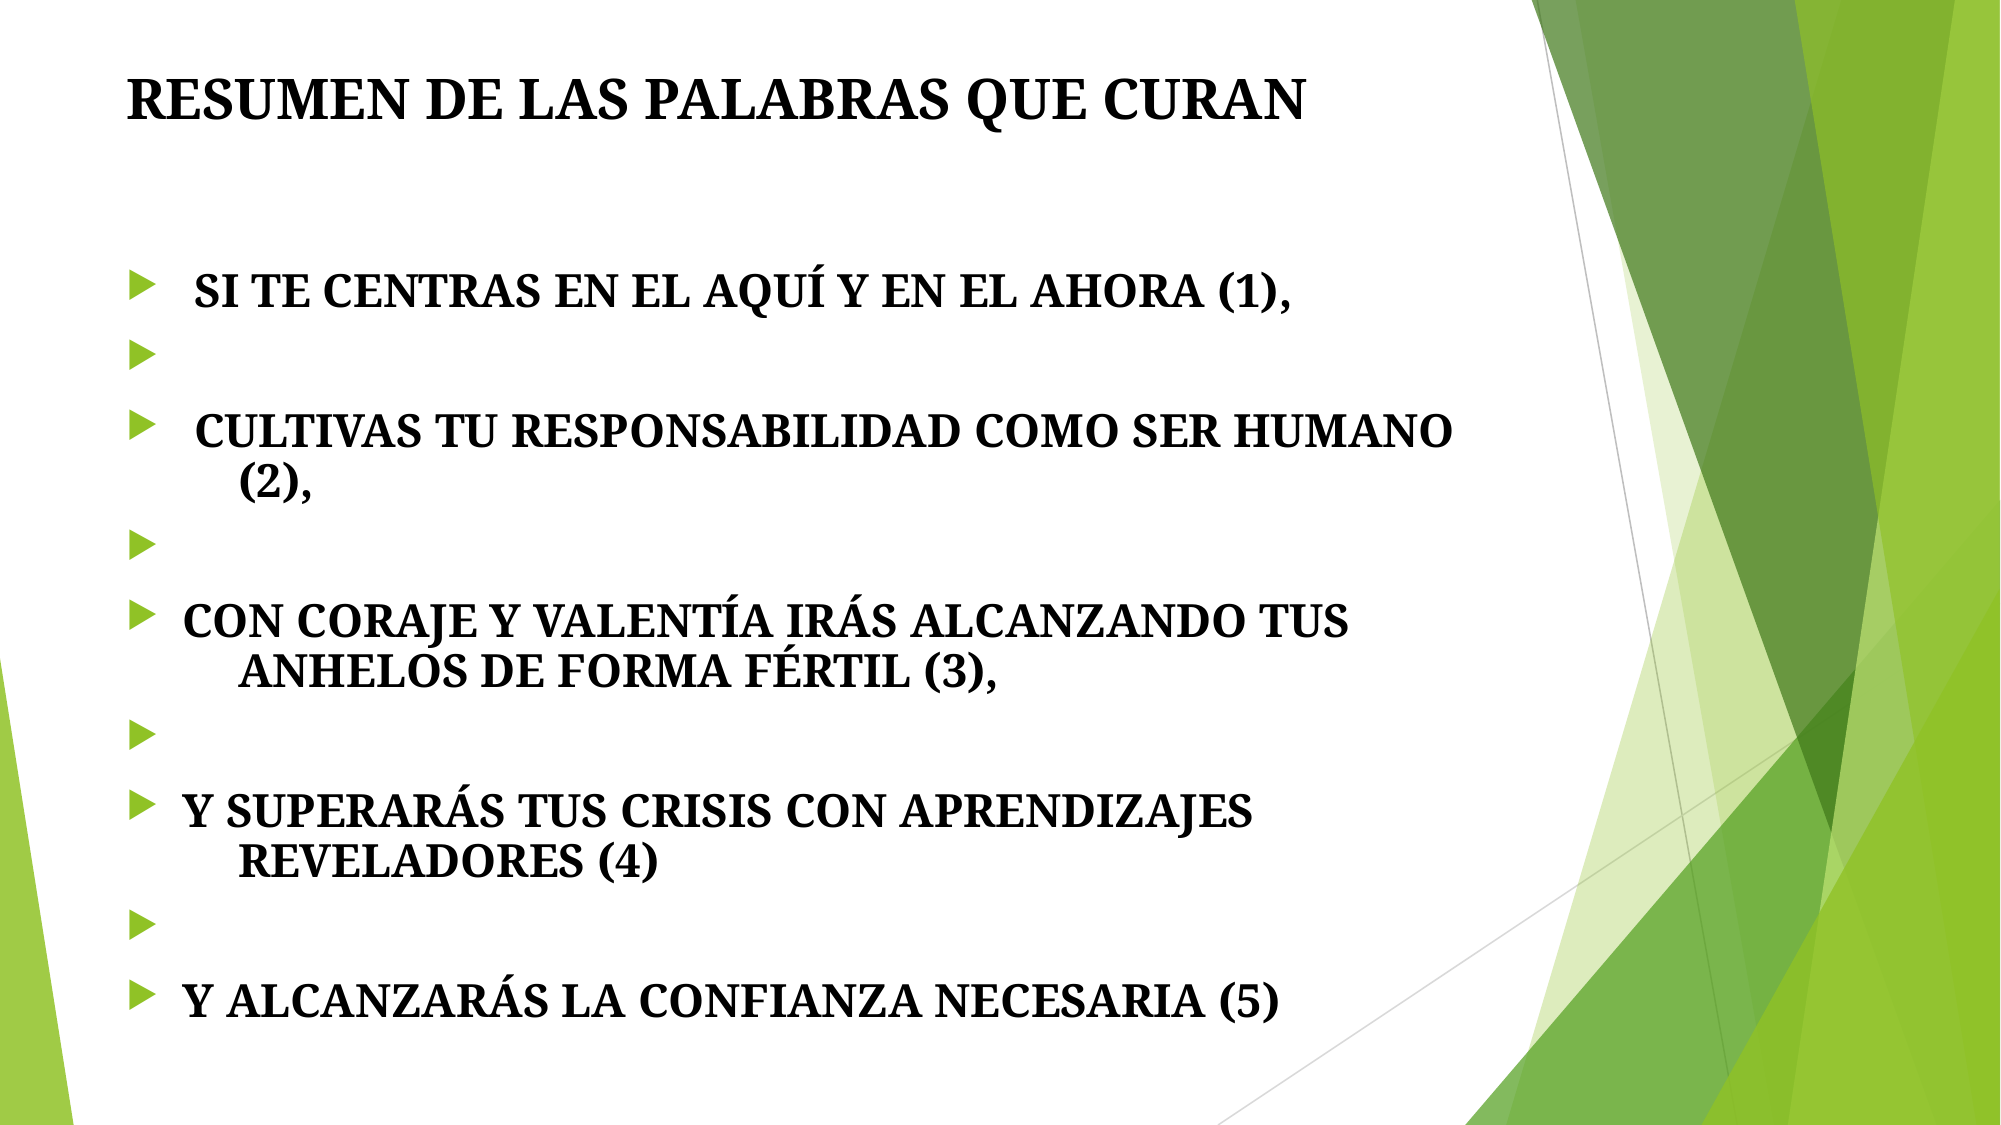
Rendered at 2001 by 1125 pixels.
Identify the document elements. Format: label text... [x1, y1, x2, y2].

list SI TE CENTRAS EN EL AQUÍ Y EN EL AHORA (1), CULTIVAS TU RESPONSABILIDAD COMO SER HUMANO (2), CON CORAJE Y VALENTÍA IRÁS ALCANZANDO TUS ANHELOS DE FORMA FÉRTIL (3), Y SUPERARÁS TUS CRISIS CON APRENDIZAJES REVELADORES (4) Y ALCANZARÁS LA CONFIANZA NECESARIA (5) [111, 260, 1522, 1045]
title RESUMEN DE LAS PALABRAS QUE CURAN [111, 55, 1522, 187]
